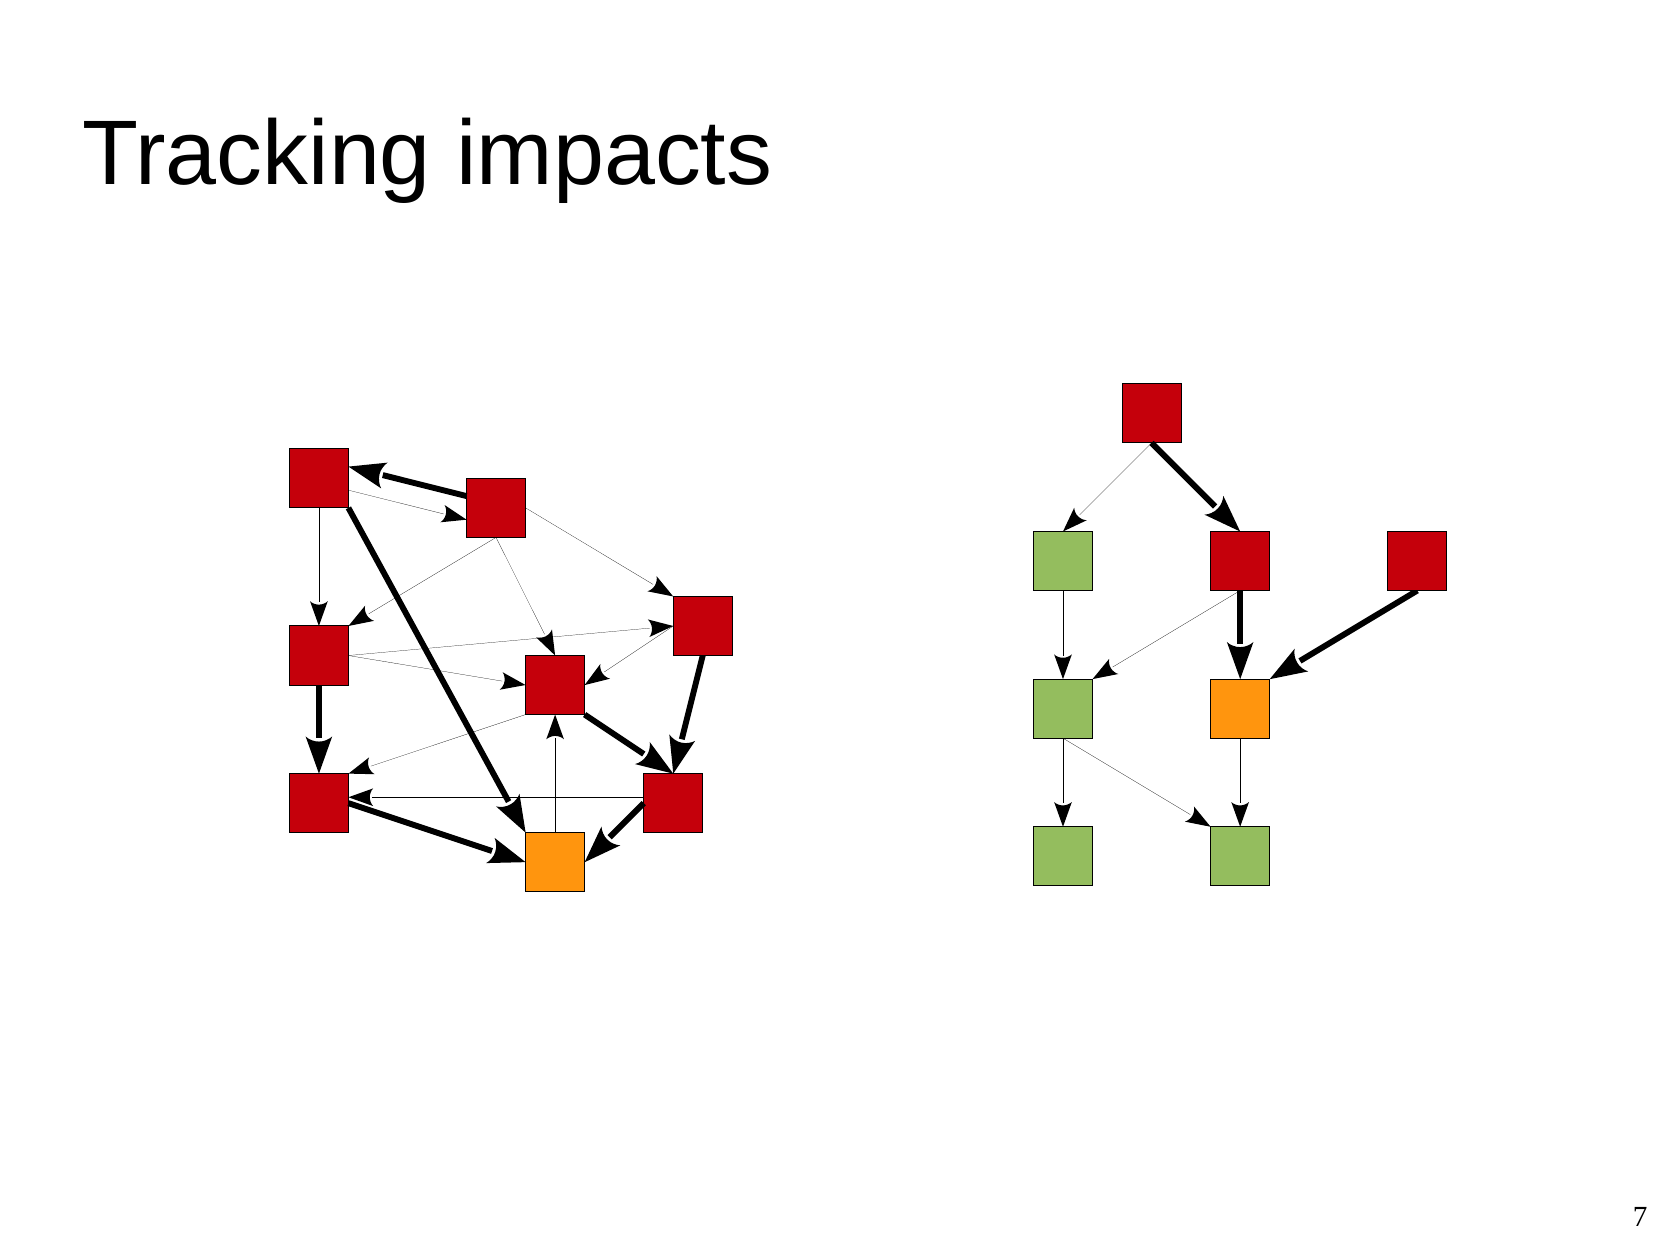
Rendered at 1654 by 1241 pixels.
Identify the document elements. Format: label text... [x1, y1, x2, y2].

text_box [289, 625, 349, 686]
title Tracking impacts [82, 56, 1565, 250]
text_box [643, 773, 703, 833]
text_box [466, 478, 526, 538]
text_box [1387, 531, 1447, 591]
text_box [1033, 679, 1093, 739]
text_box [1210, 679, 1270, 739]
text_box [673, 596, 733, 656]
text_box [1210, 826, 1270, 886]
text_box [289, 448, 349, 508]
text_box [1033, 531, 1093, 591]
text_box [525, 655, 585, 715]
text_box [1122, 383, 1182, 443]
text_box [1210, 531, 1270, 591]
text_box [1033, 826, 1093, 886]
text_box [525, 832, 585, 892]
text_box [289, 773, 349, 833]
